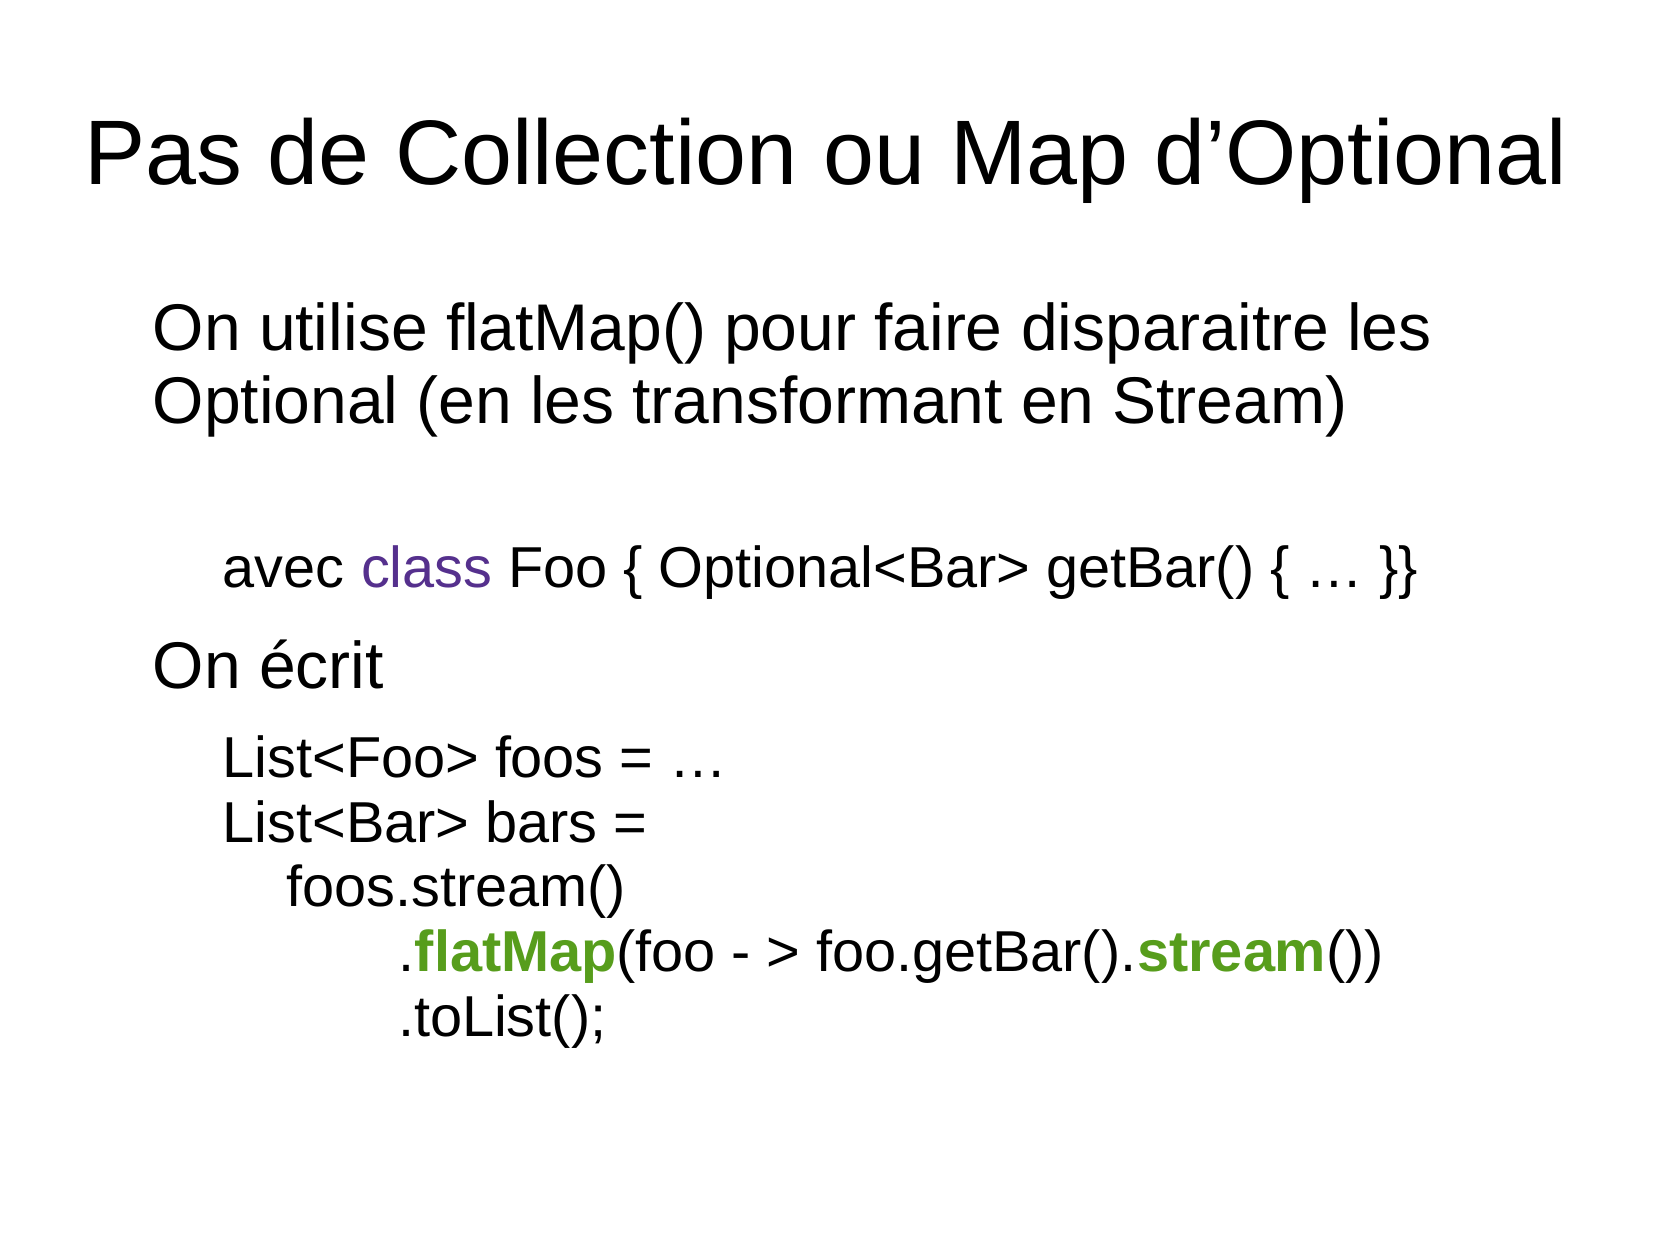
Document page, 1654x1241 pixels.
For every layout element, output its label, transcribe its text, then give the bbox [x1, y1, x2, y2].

title Pas de Collection ou Map d’Optional [82, 49, 1571, 257]
list On utilise flatMap() pour faire disparaitre les Optional (en les transformant en Stream) avec class Foo { Optional<Bar> getBar() { … }} On écrit List<Foo> foos = … List<Bar> bars = foos.stream() .flatMap(foo - > foo.getBar().stream()) .toList(); [82, 290, 1571, 1186]
